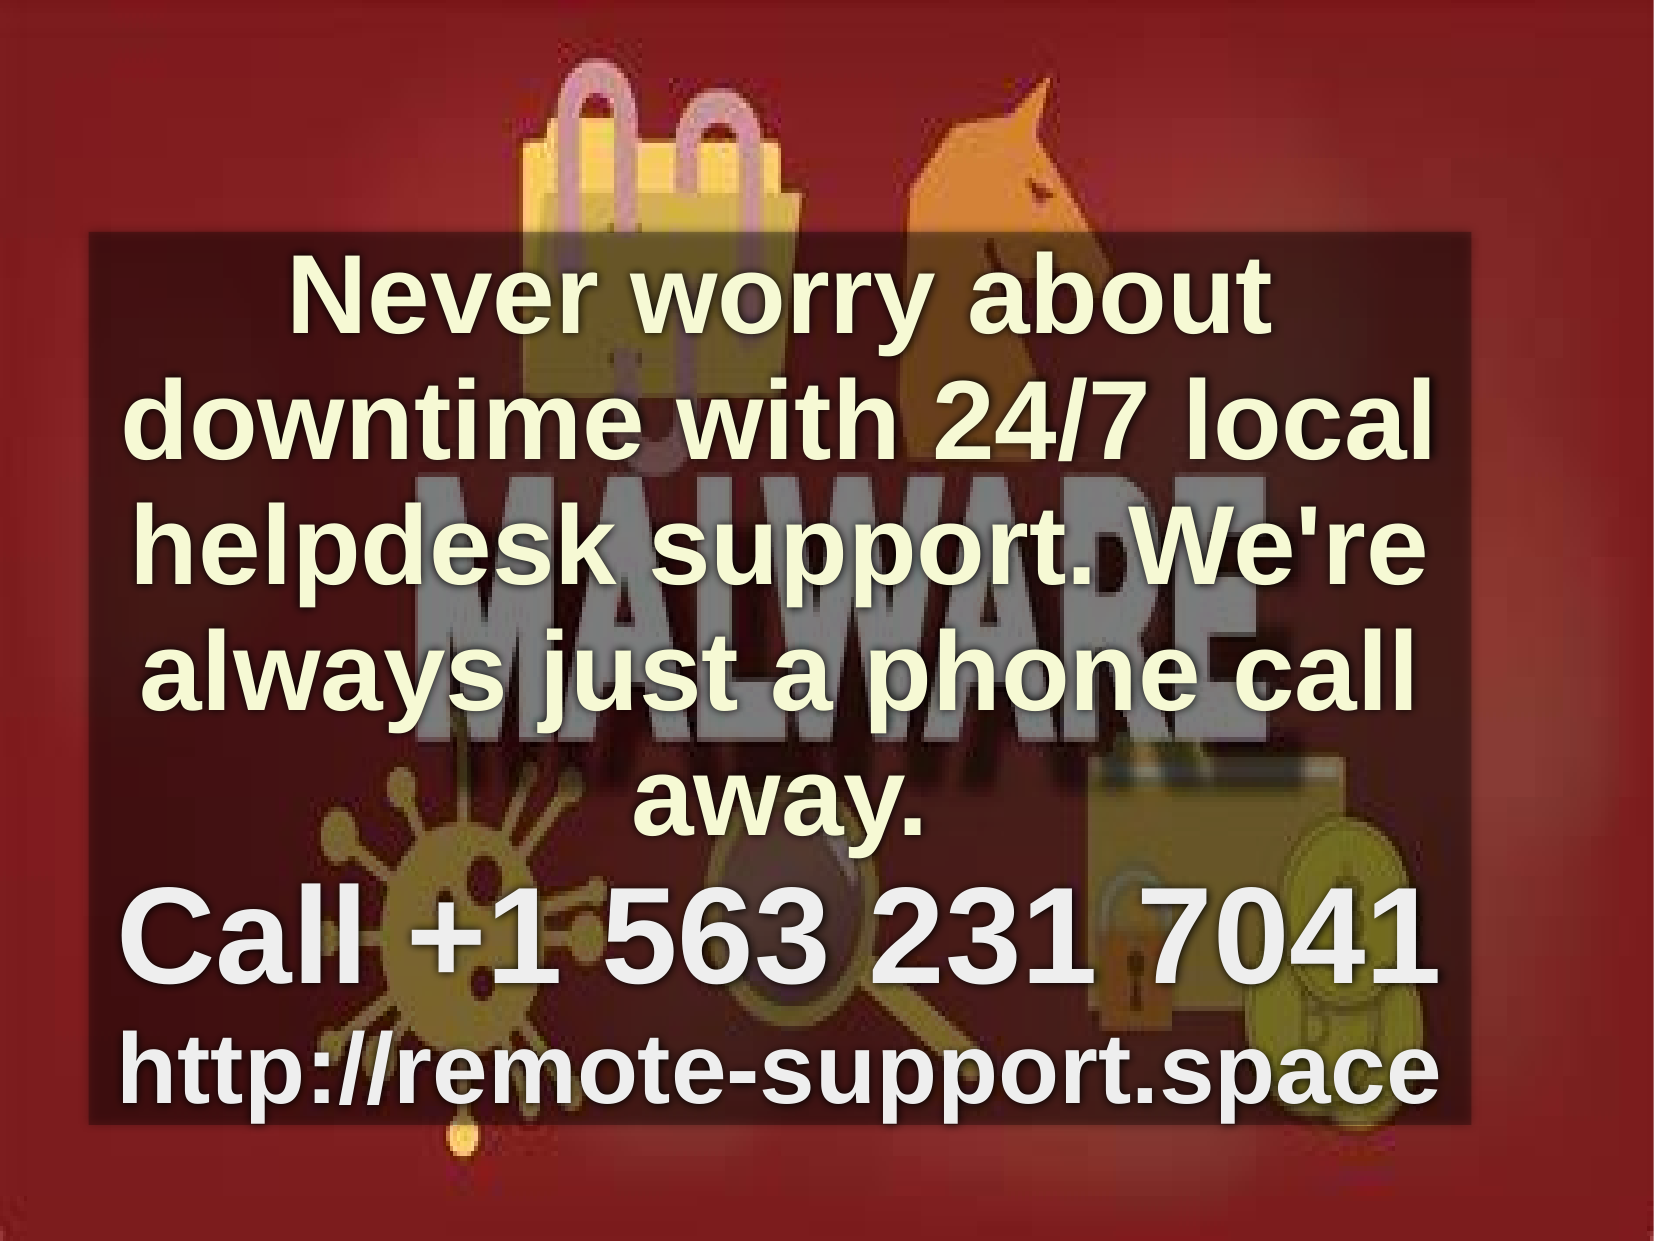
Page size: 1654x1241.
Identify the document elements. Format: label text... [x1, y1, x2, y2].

picture [0, 0, 1654, 1241]
text_box Never worry about downtime with 24/7 local helpdesk support. We're always just a phone call away. Call +1 563 231 7041 http://remote-support.space [88, 231, 1472, 1125]
